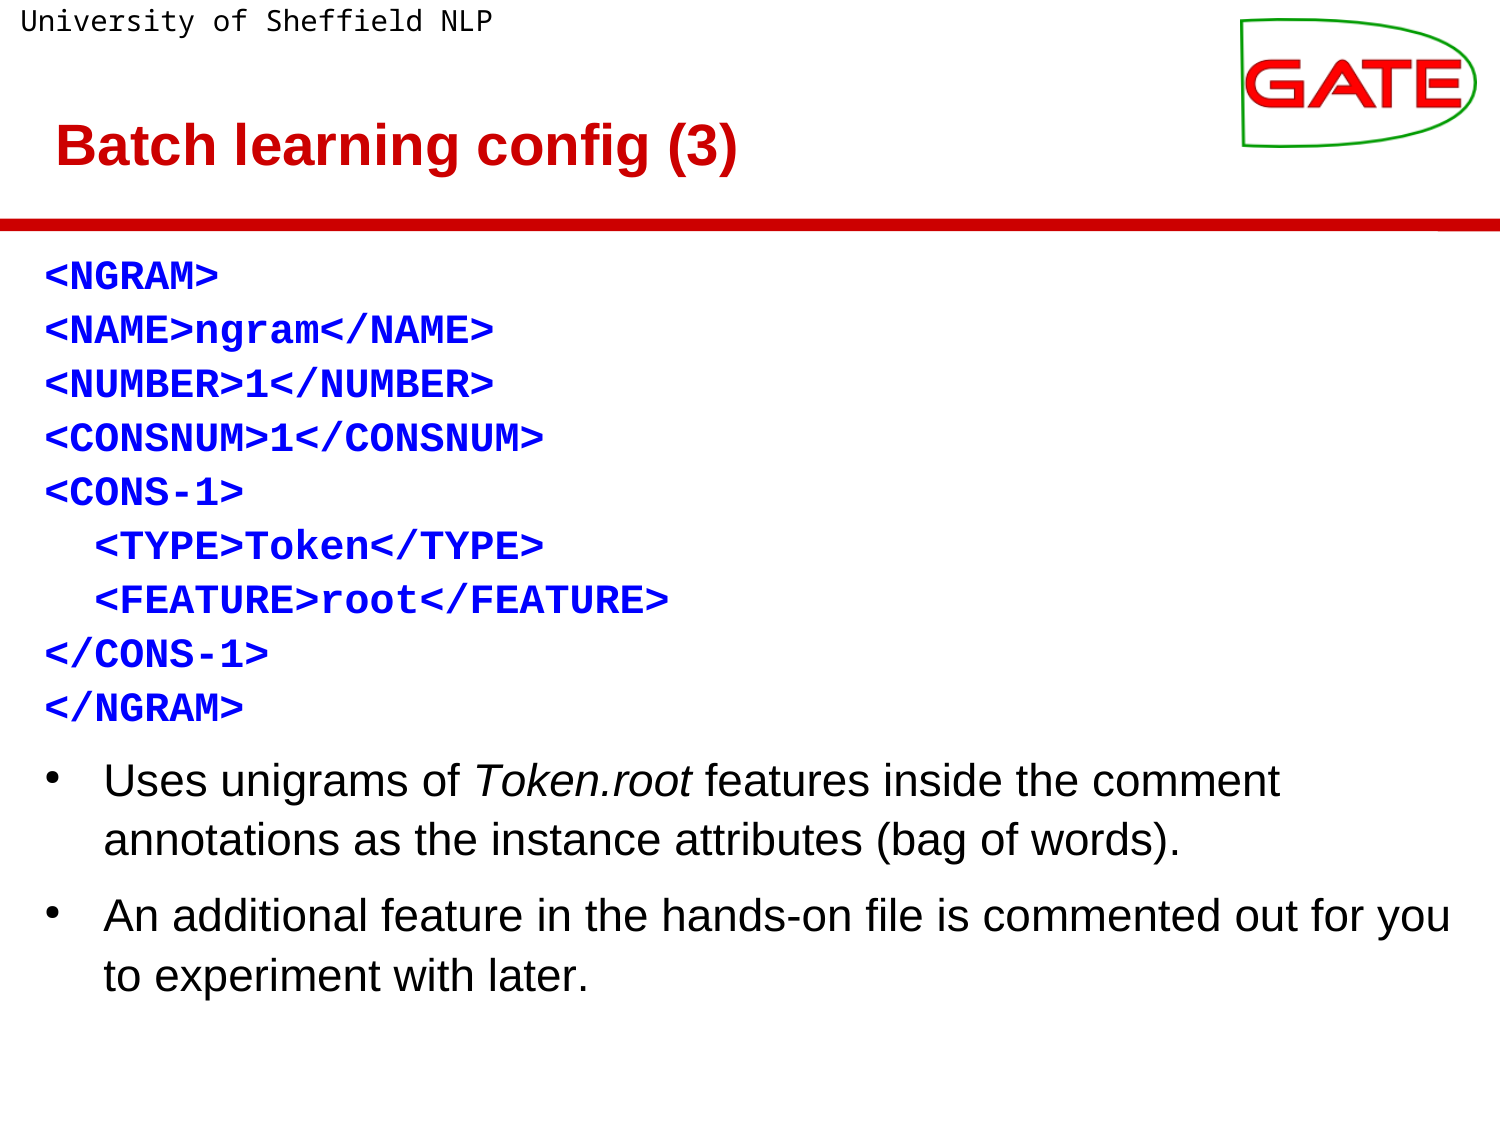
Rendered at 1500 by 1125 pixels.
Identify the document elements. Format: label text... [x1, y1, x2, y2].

picture [1240, 18, 1477, 148]
title Batch learning config (3) [41, 37, 1391, 236]
list <NGRAM> <NAME>ngram</NAME> <NUMBER>1</NUMBER> <CONSNUM>1</CONSNUM> <CONS-1> <TYPE>Token</TYPE> <FEATURE>root</FEATURE> </CONS-1> </NGRAM> Uses unigrams of Token.root features inside the comment annotations as the instance attributes (bag of words). An additional feature in the hands-on file is commented out for you to experiment with later. [29, 236, 1500, 1123]
